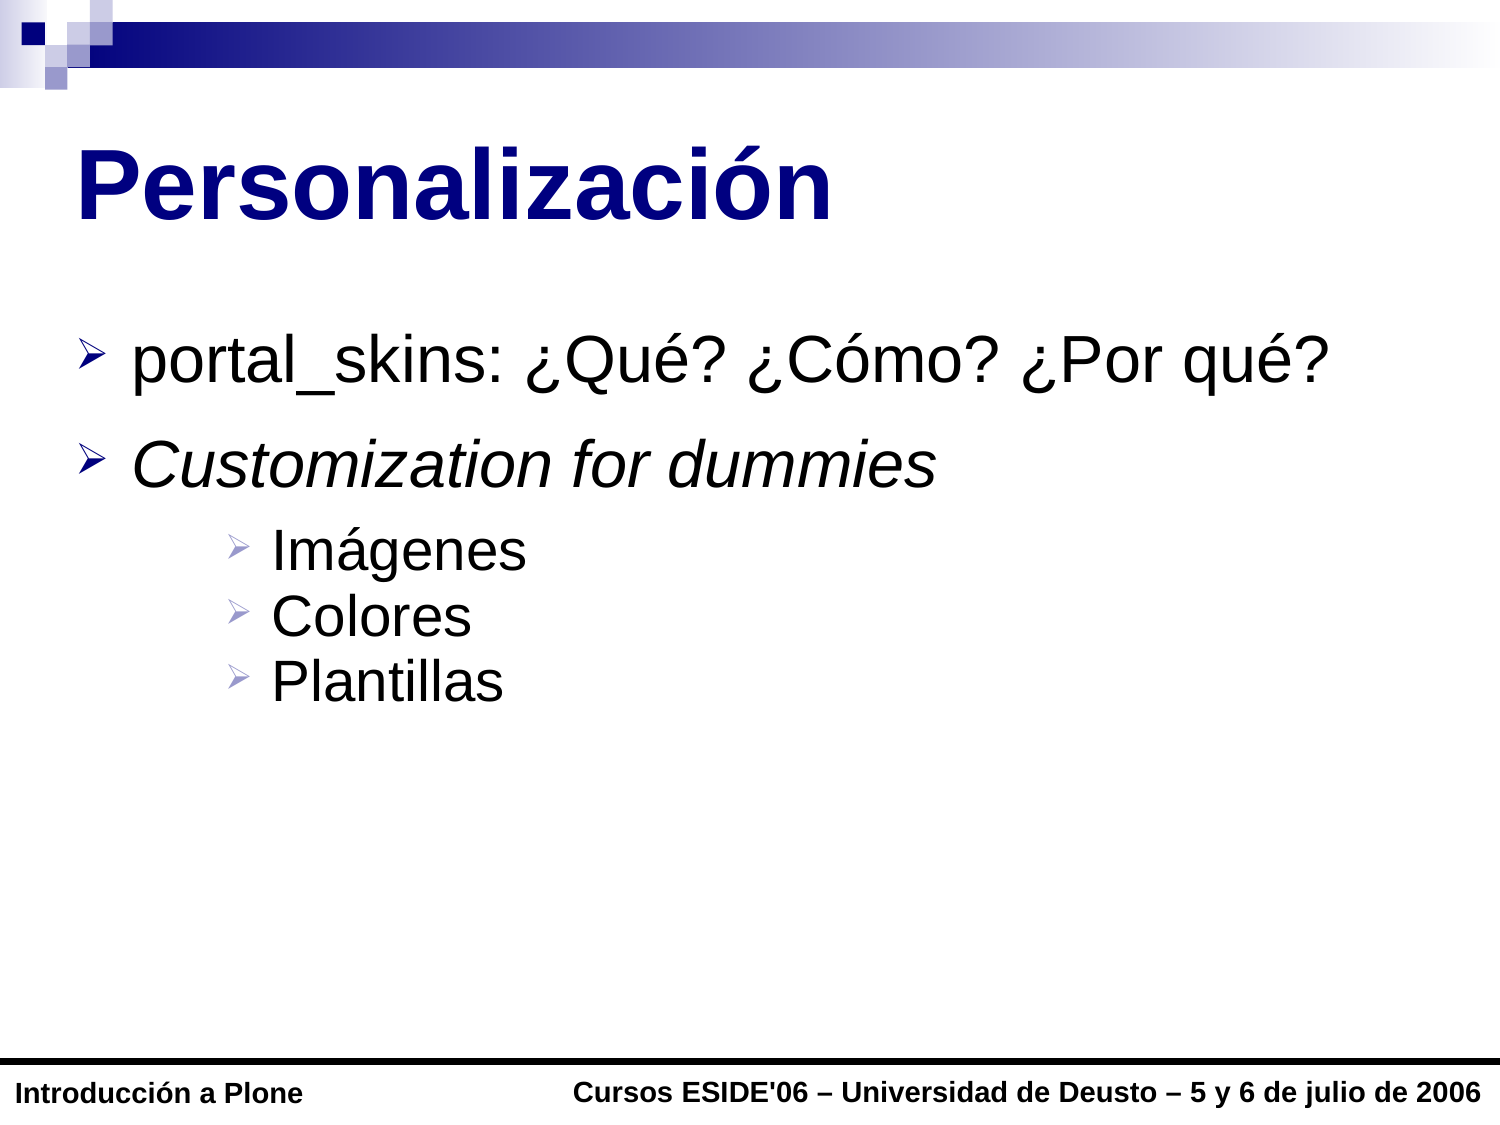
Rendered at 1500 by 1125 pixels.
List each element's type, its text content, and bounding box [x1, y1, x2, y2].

list portal_skins: ¿Qué? ¿Cómo? ¿Por qué? Customization for dummies Imágenes Colores Plantillas [75, 324, 1426, 1034]
title Personalización [75, 66, 1426, 309]
